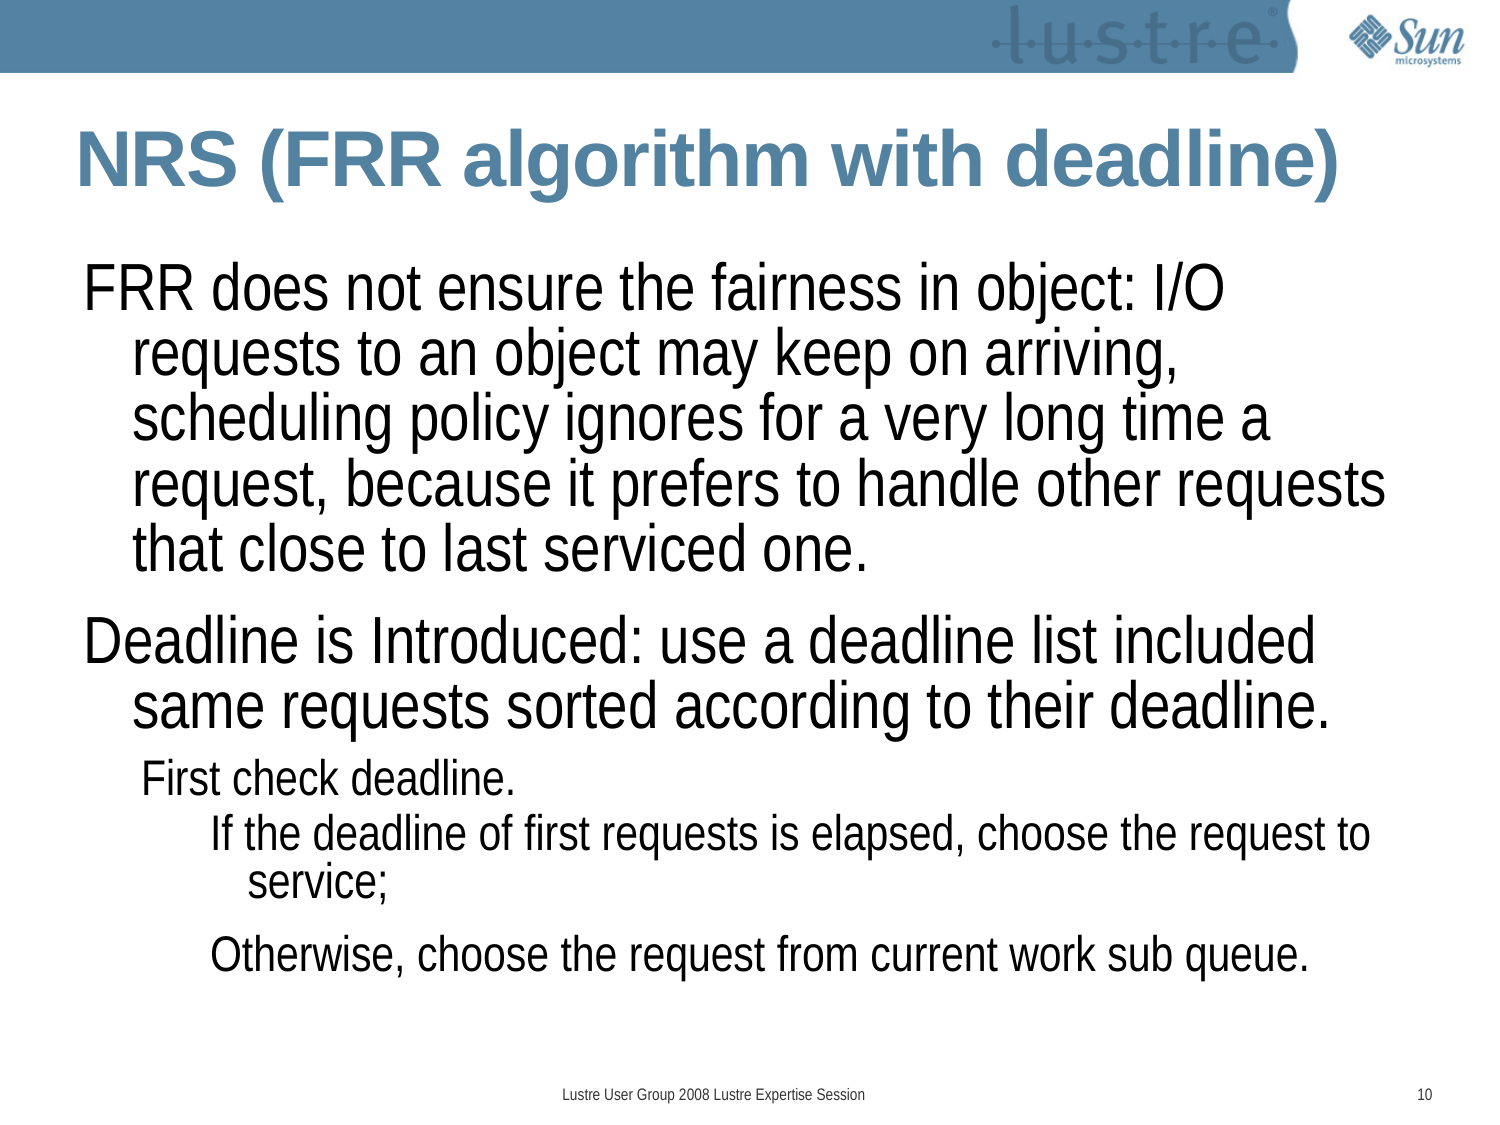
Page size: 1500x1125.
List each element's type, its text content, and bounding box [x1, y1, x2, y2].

list FRR does not ensure the fairness in object: I/O requests to an object may keep on arriving, scheduling policy ignores for a very long time a request, because it prefers to handle other requests that close to last serviced one. Deadline is Introduced: use a deadline list included same requests sorted according to their deadline. First check deadline. If the deadline of first requests is elapsed, choose the request to service; Otherwise, choose the request from current work sub queue. [64, 258, 1401, 1062]
title NRS (FRR algorithm with deadline) [75, 123, 1437, 227]
picture [0, 0, 1500, 91]
